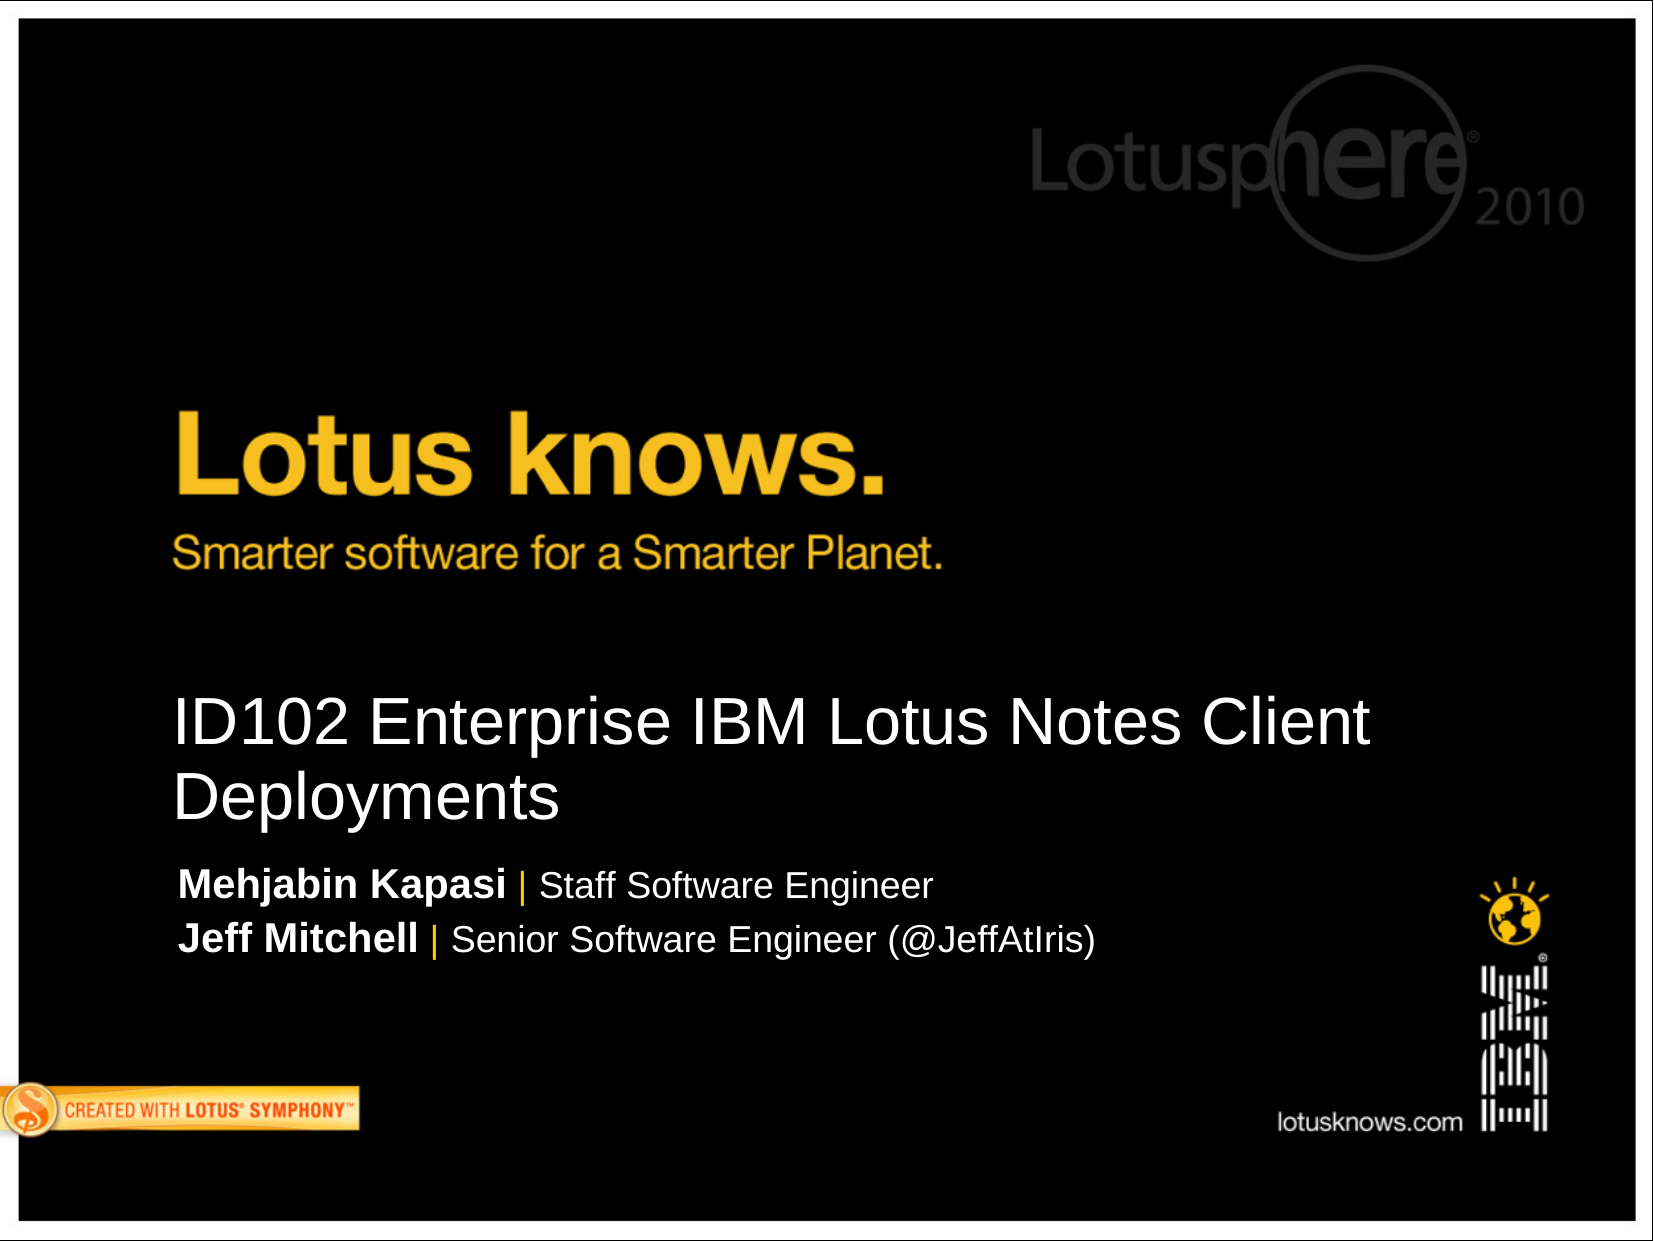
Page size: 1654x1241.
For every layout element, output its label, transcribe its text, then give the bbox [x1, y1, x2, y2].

text_box Jeff Mitchell | Senior Software Engineer (@JeffAtIris) [177, 911, 1231, 964]
text_box Mehjabin Kapasi | Staff Software Engineer [177, 857, 1221, 910]
title ID102 Enterprise IBM Lotus Notes Client Deployments [172, 622, 1599, 834]
picture [0, 1, 1652, 1240]
